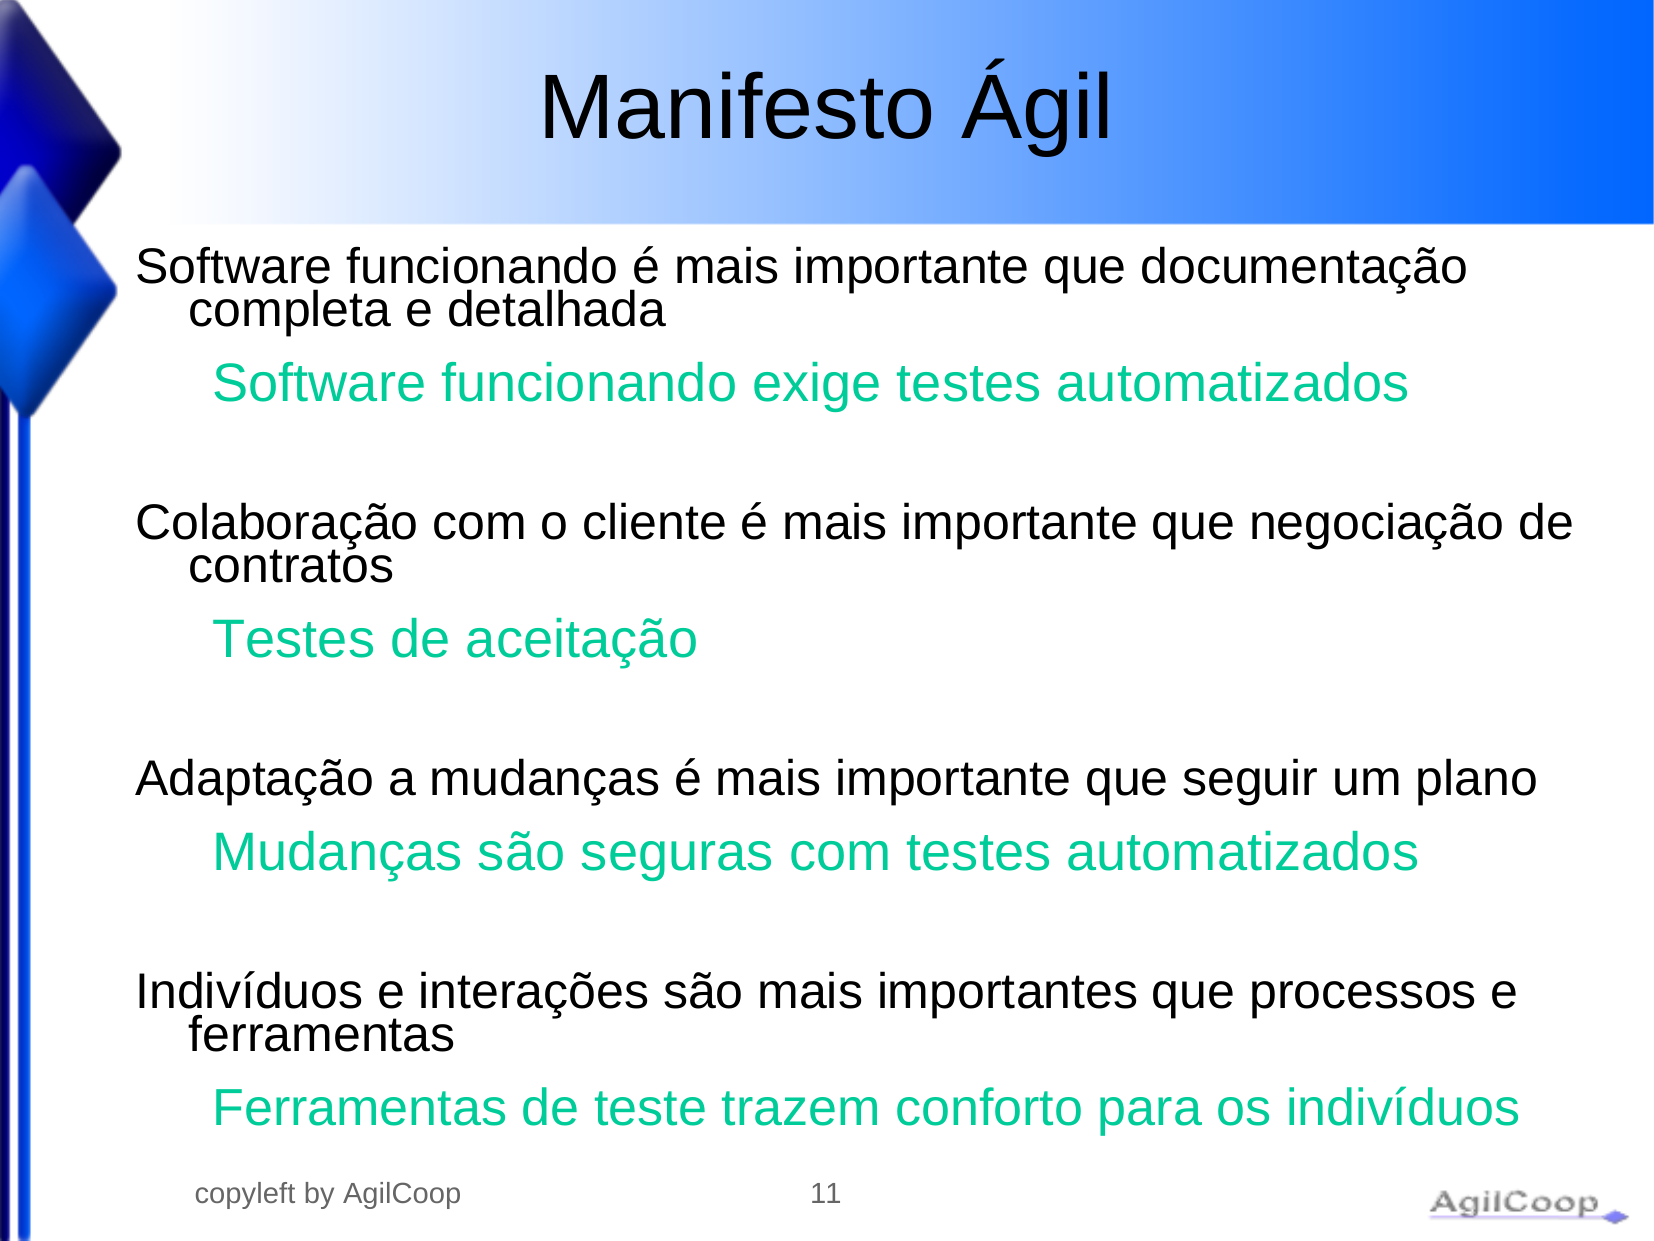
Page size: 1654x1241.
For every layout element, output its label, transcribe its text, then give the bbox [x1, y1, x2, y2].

title Manifesto Ágil [82, 60, 1571, 163]
list Software funcionando é mais importante que documentação completa e detalhada Software funcionando exige testes automatizados Colaboração com o cliente é mais importante que negociação de contratos Testes de aceitação Adaptação a mudanças é mais importante que seguir um plano Mudanças são seguras com testes automatizados Indivíduos e interações são mais importantes que processos e ferramentas Ferramentas de teste trazem conforto para os indivíduos [118, 248, 1607, 1147]
picture [0, 0, 1654, 1241]
